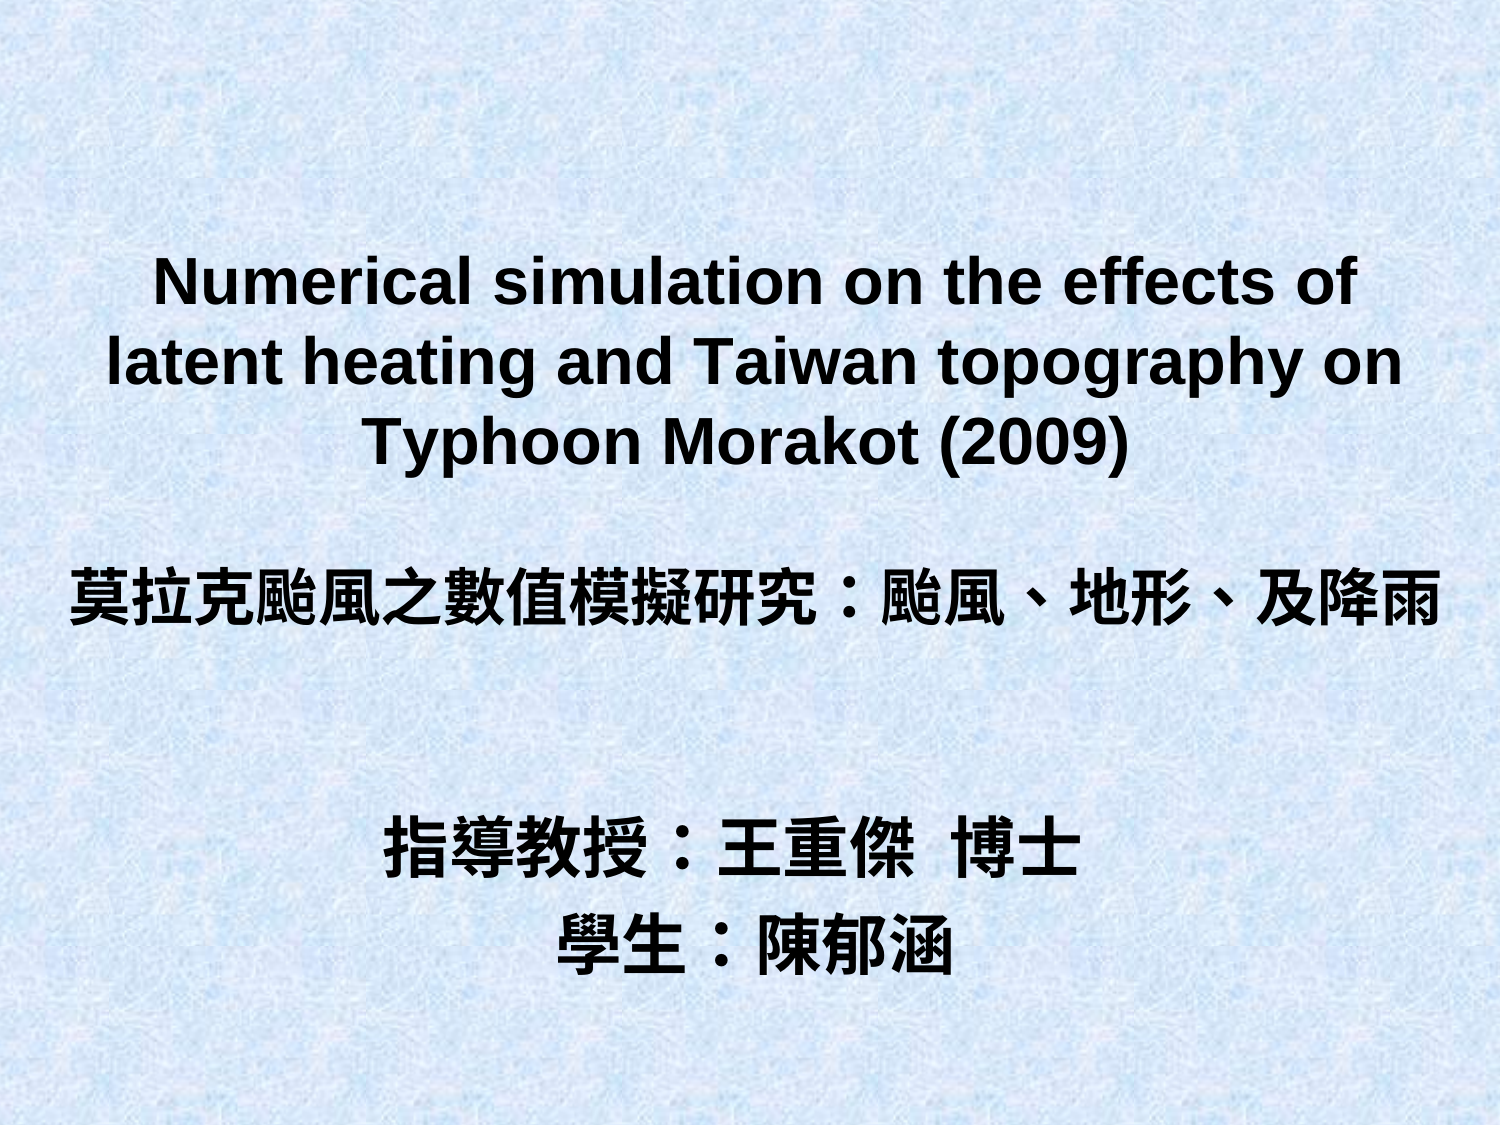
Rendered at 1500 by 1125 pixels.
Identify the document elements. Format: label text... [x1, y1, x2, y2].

text_box 指導教授：王重傑 博士 學生：陳郁涵 [230, 798, 1281, 1020]
picture [0, 0, 1500, 1125]
title Numerical simulation on the effects of latent heating and Taiwan topography on Typhoon Morakot (2009) 莫拉克颱風之數值模擬研究：颱風、地形、及降雨 [41, 349, 1471, 591]
